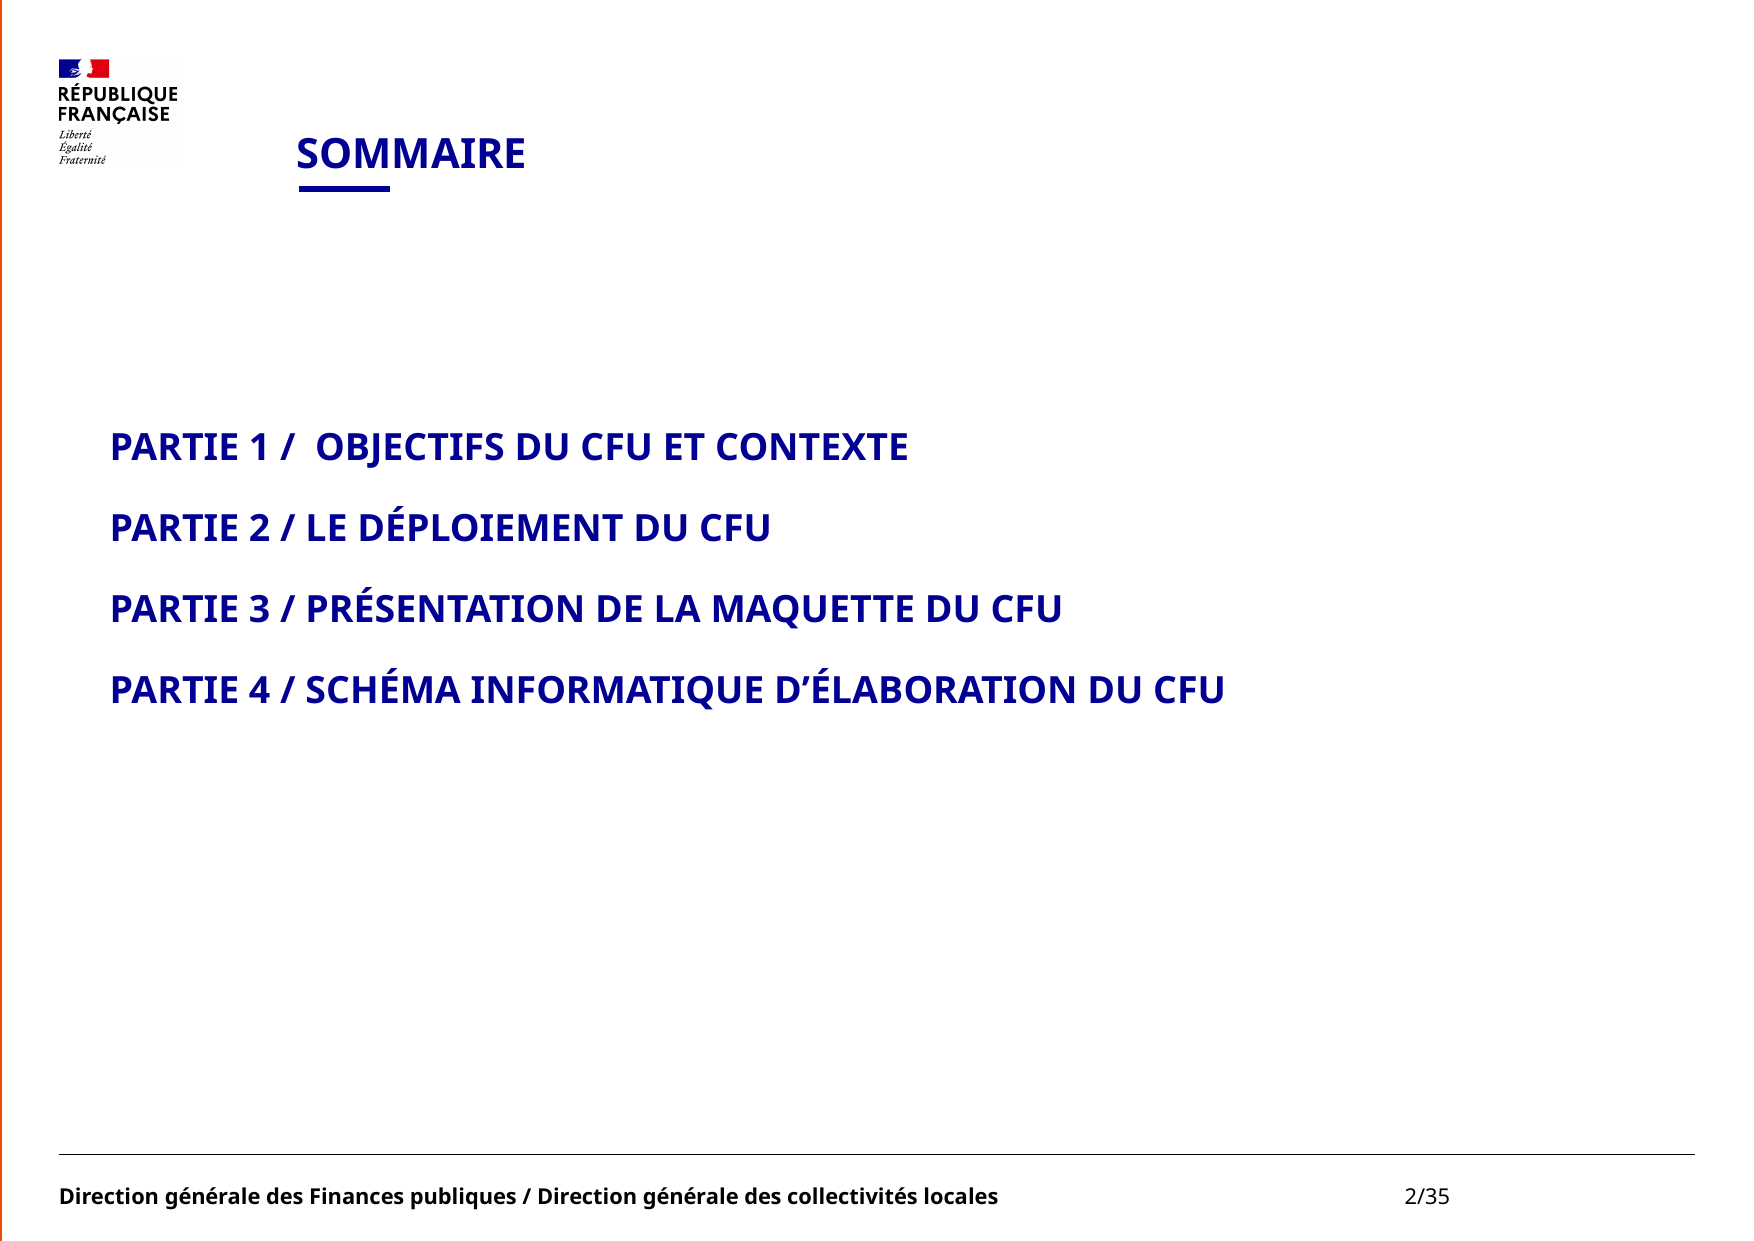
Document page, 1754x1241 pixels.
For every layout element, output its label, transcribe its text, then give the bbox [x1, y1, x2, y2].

picture [59, 59, 178, 164]
text_box SOMMAIRE [281, 118, 1536, 194]
text_box PARTIE 1 / OBJECTIFS DU CFU ET CONTEXTE PARTIE 2 / LE DÉPLOIEMENT DU CFU PARTIE 3 / PRÉSENTATION DE LA MAQUETTE DU CFU PARTIE 4 / SCHÉMA INFORMATIQUE D’ÉLABORATION DU CFU [94, 413, 1489, 727]
